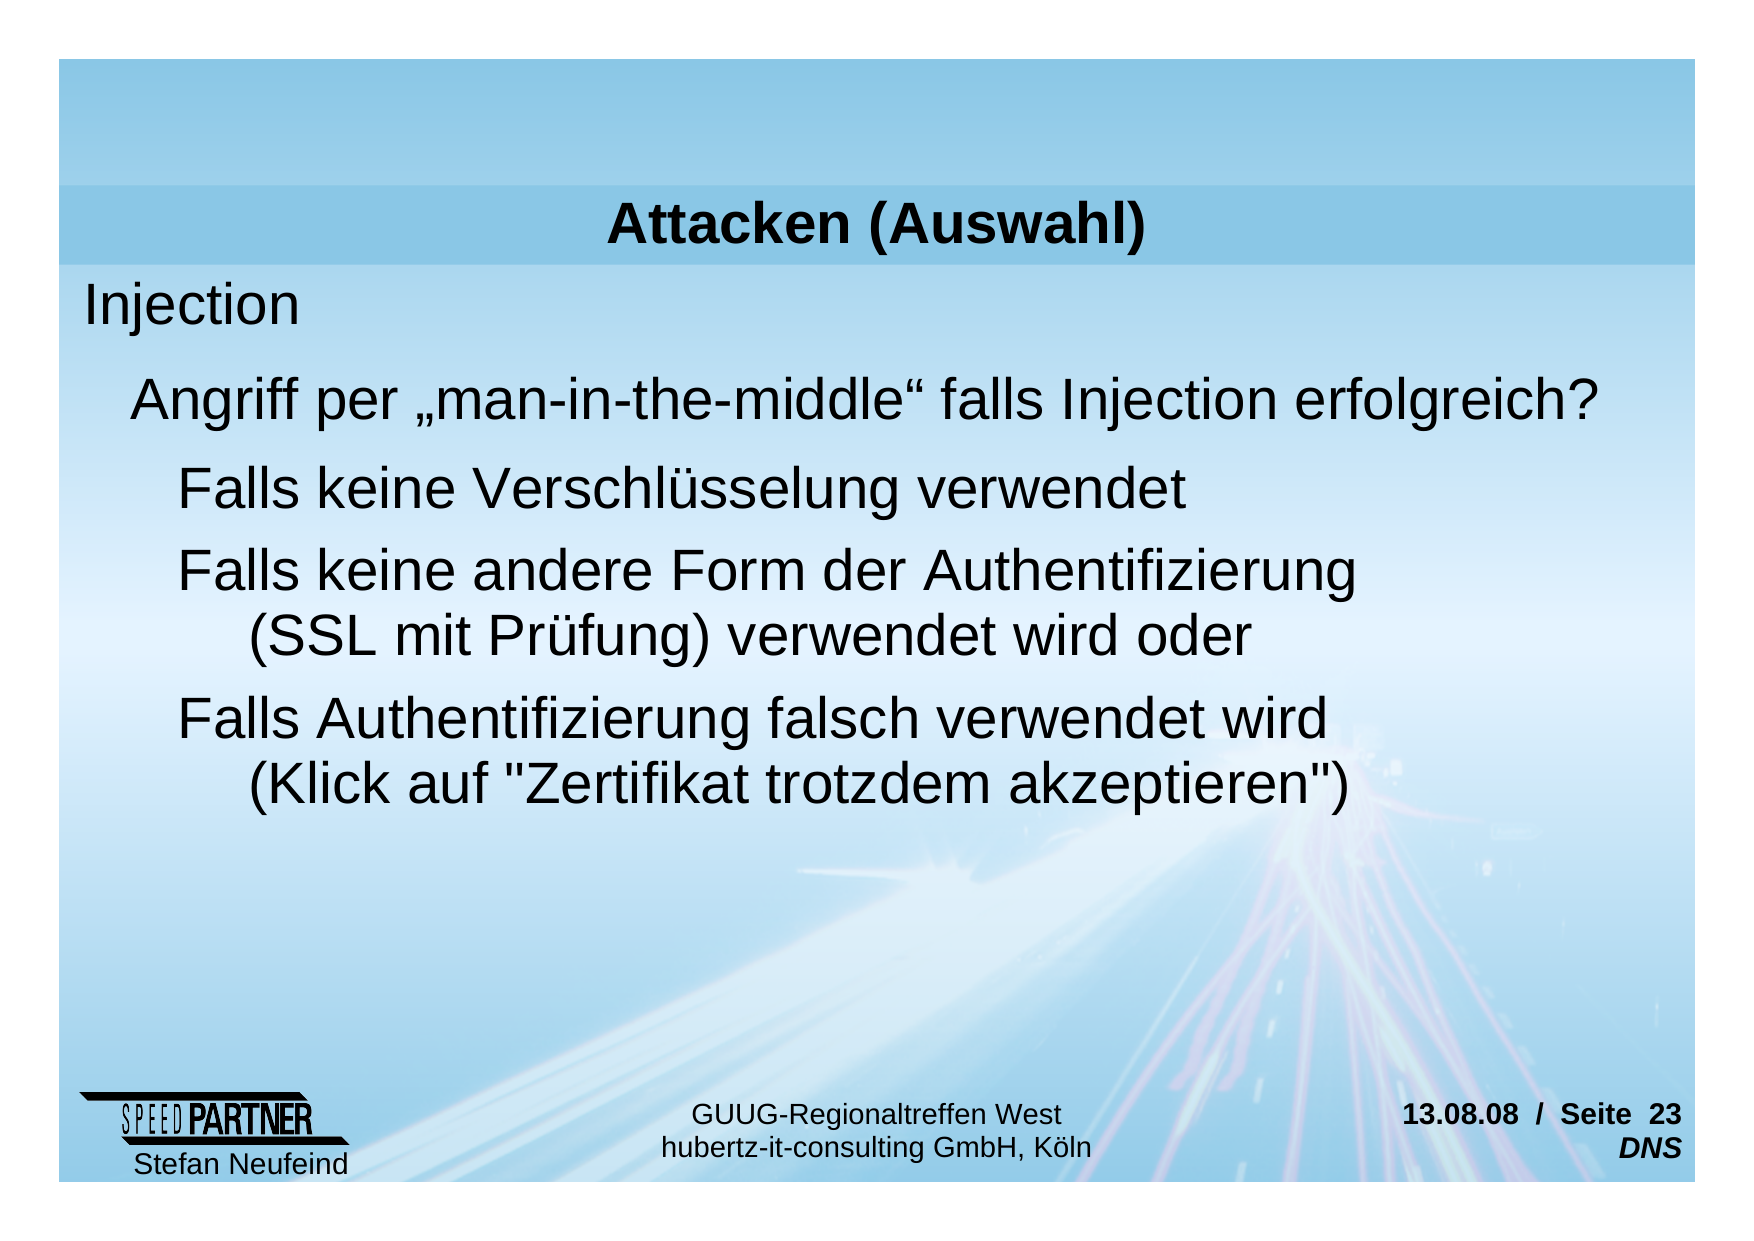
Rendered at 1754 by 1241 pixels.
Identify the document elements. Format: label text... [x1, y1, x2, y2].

picture [59, 265, 1695, 1182]
picture [59, 59, 1695, 185]
title Attacken (Auswahl) [59, 191, 1695, 257]
list Injection Angriff per „man-in-the-middle“ falls Injection erfolgreich? Falls keine Verschlüsselung verwendet Falls keine andere Form der Authentifizierung (SSL mit Prüfung) verwendet wird oder Falls Authentifizierung falsch verwendet wird (Klick auf "Zertifikat trotzdem akzeptieren") [71, 272, 1695, 1055]
